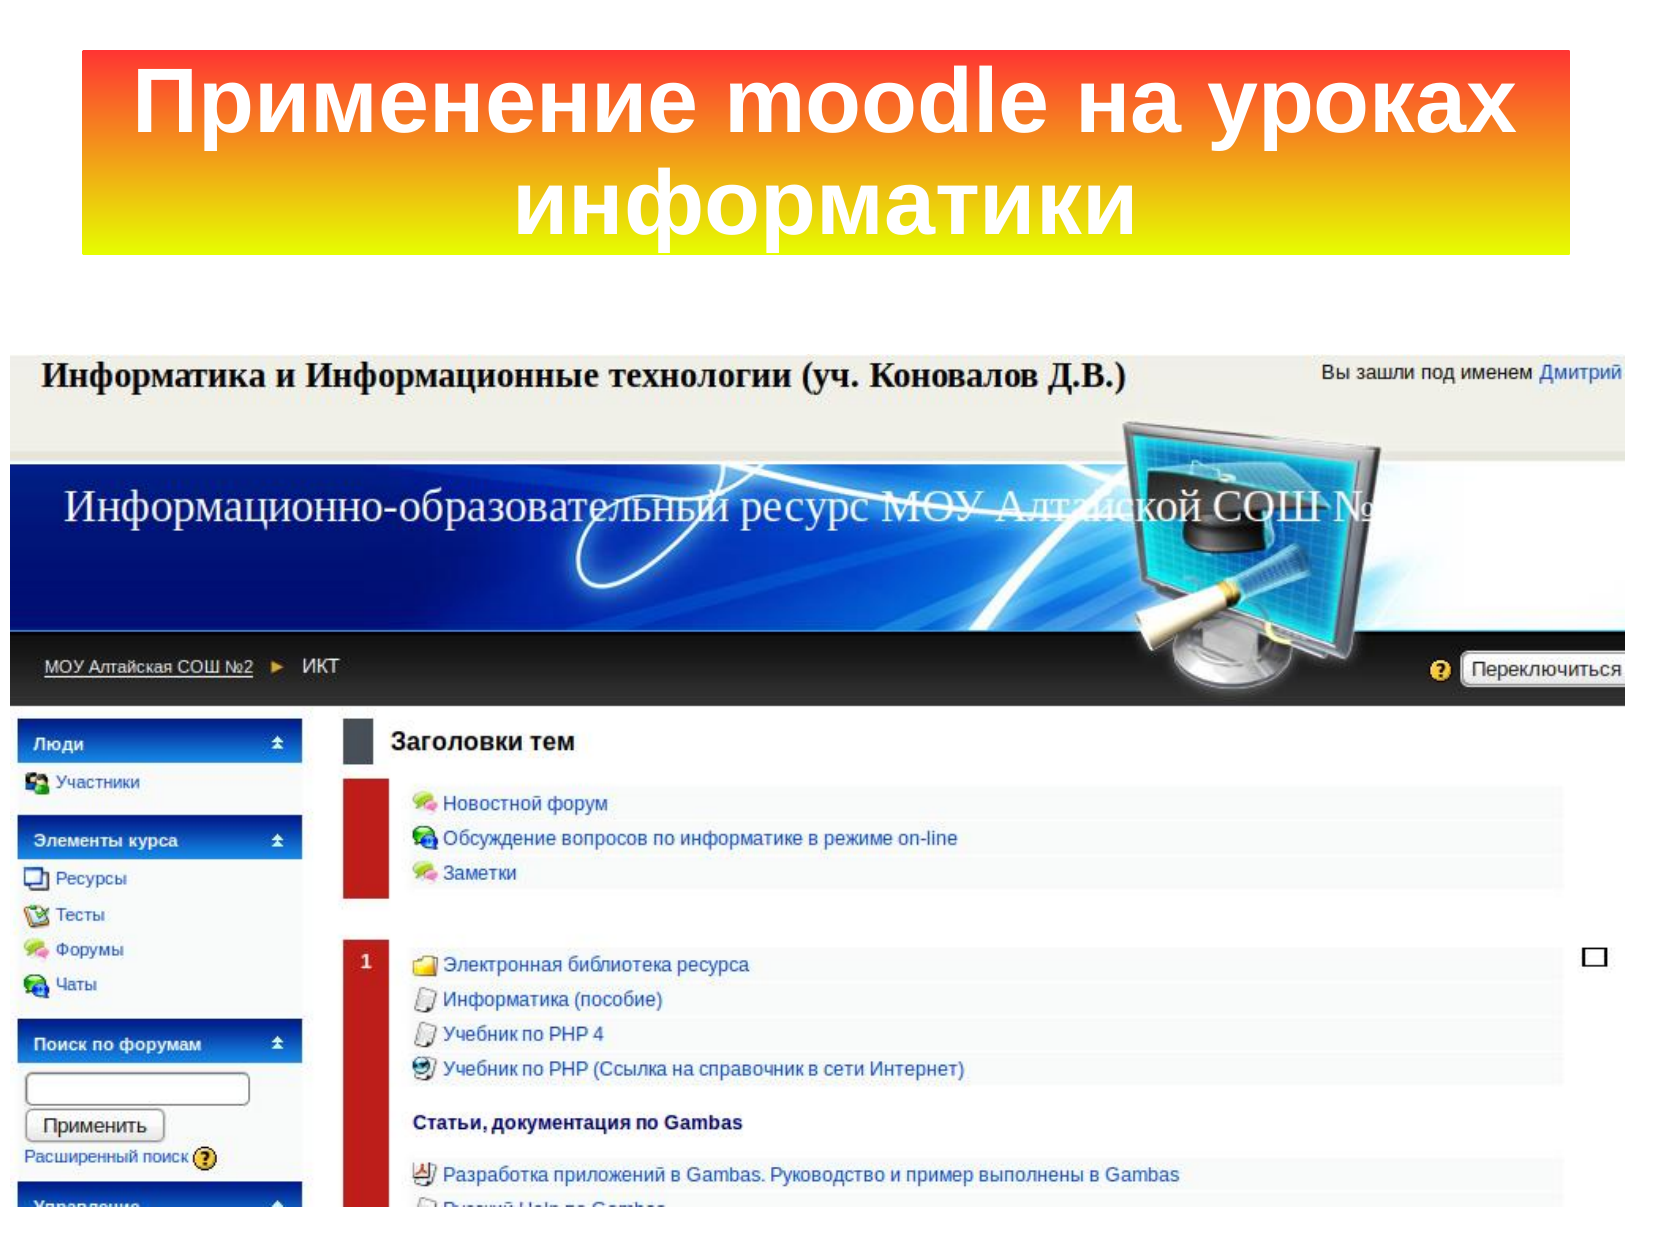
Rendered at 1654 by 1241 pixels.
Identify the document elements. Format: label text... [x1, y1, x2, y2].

title Применение moodle на уроках информатики [82, 50, 1570, 255]
picture [10, 354, 1625, 1207]
